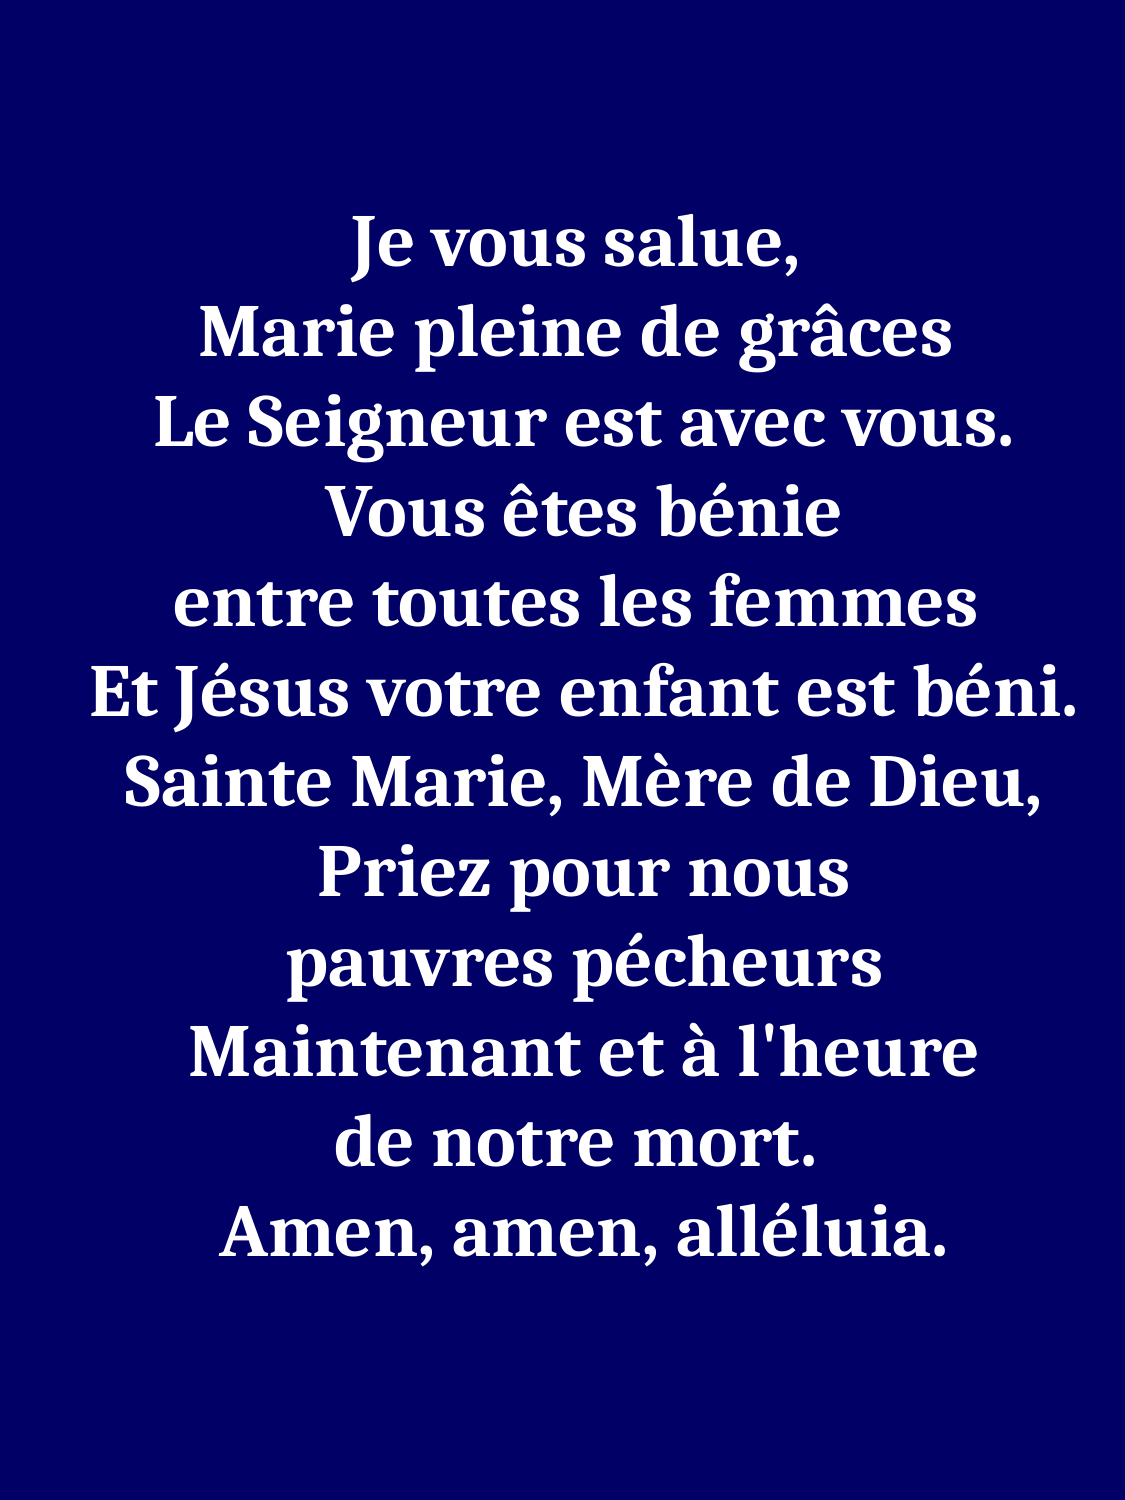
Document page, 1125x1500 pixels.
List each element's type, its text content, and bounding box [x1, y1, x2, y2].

text_box Je vous salue, Marie pleine de grâces Le Seigneur est avec vous. Vous êtes bénie entre toutes les femmes Et Jésus votre enfant est béni. Sainte Marie, Mère de Dieu, Priez pour nous pauvres pécheurs Maintenant et à l'heure de notre mort. Amen, amen, alléluia. [0, 123, 1125, 1478]
